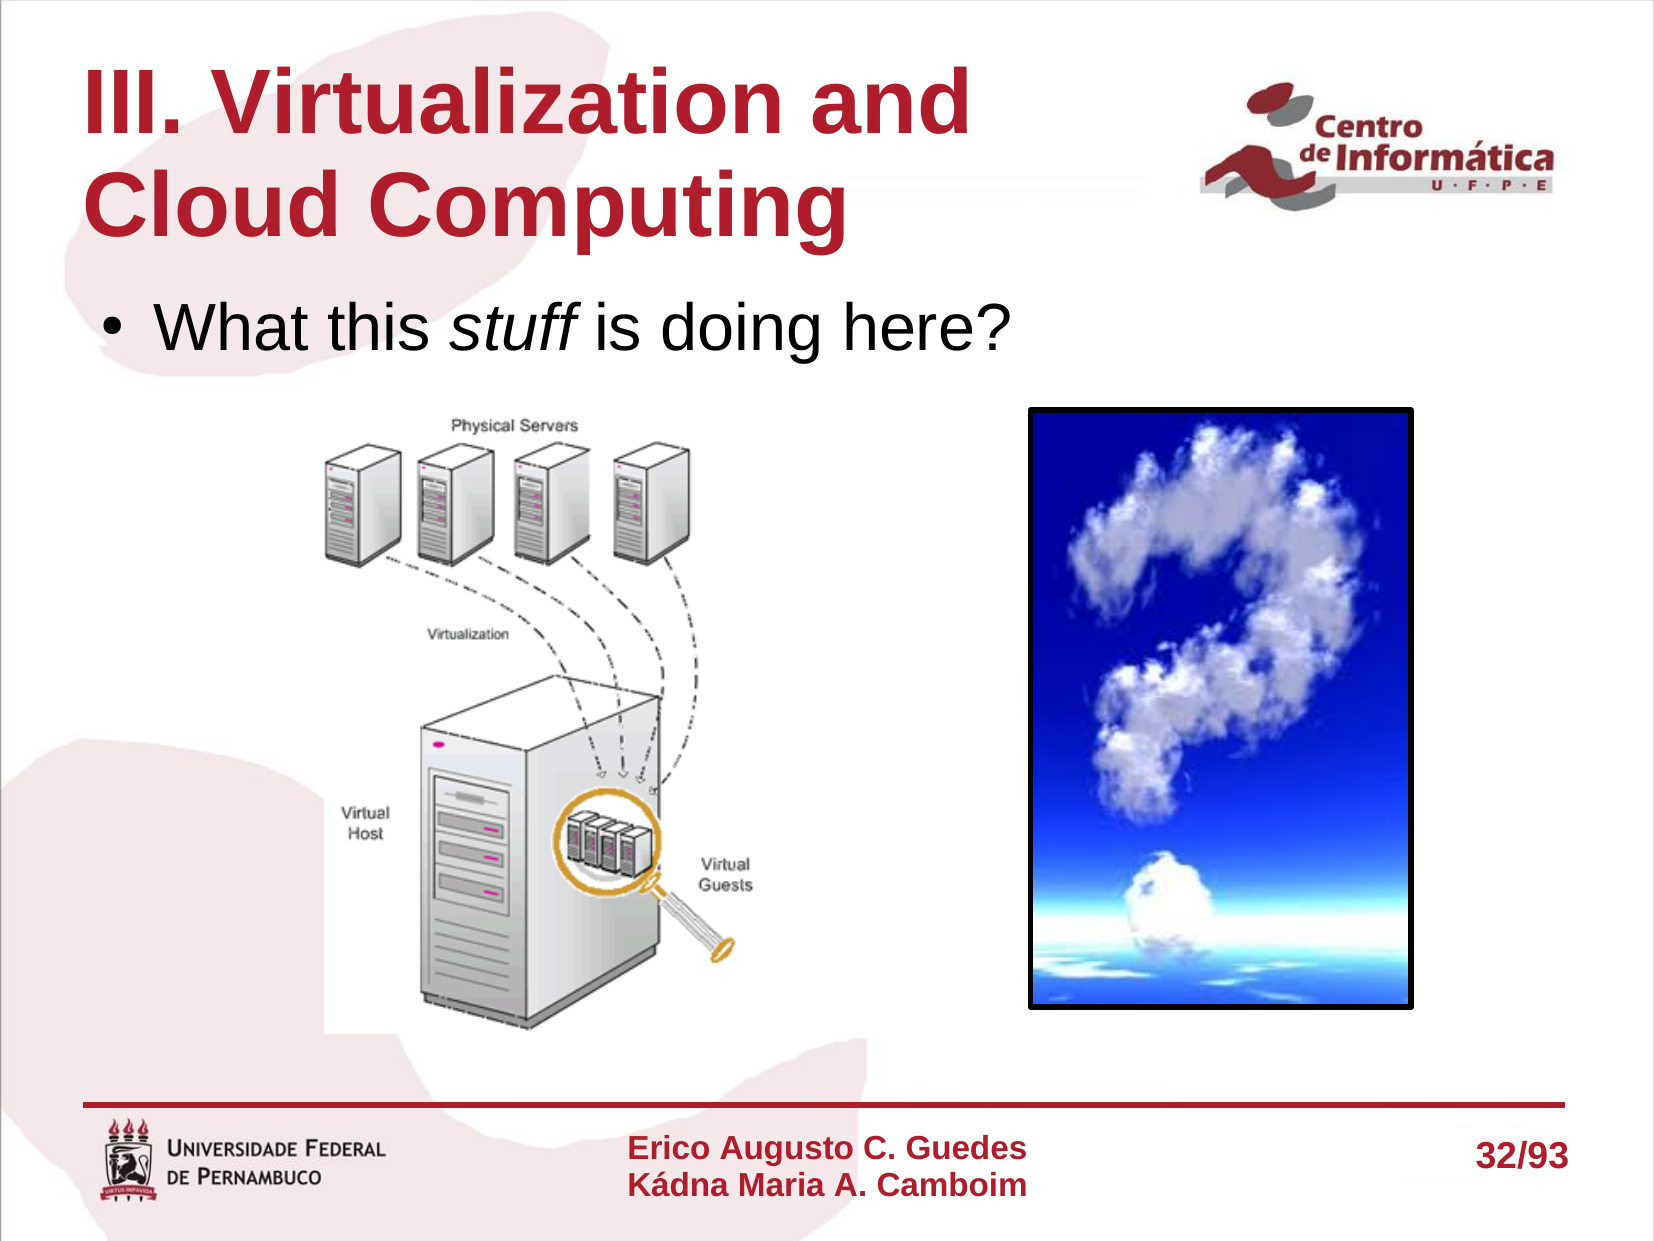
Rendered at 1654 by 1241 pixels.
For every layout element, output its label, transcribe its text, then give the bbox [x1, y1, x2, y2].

list What this stuff is doing here? [82, 290, 1571, 1094]
title III. Virtualization and Cloud Computing [82, 34, 1571, 272]
picture [0, 0, 1654, 1241]
